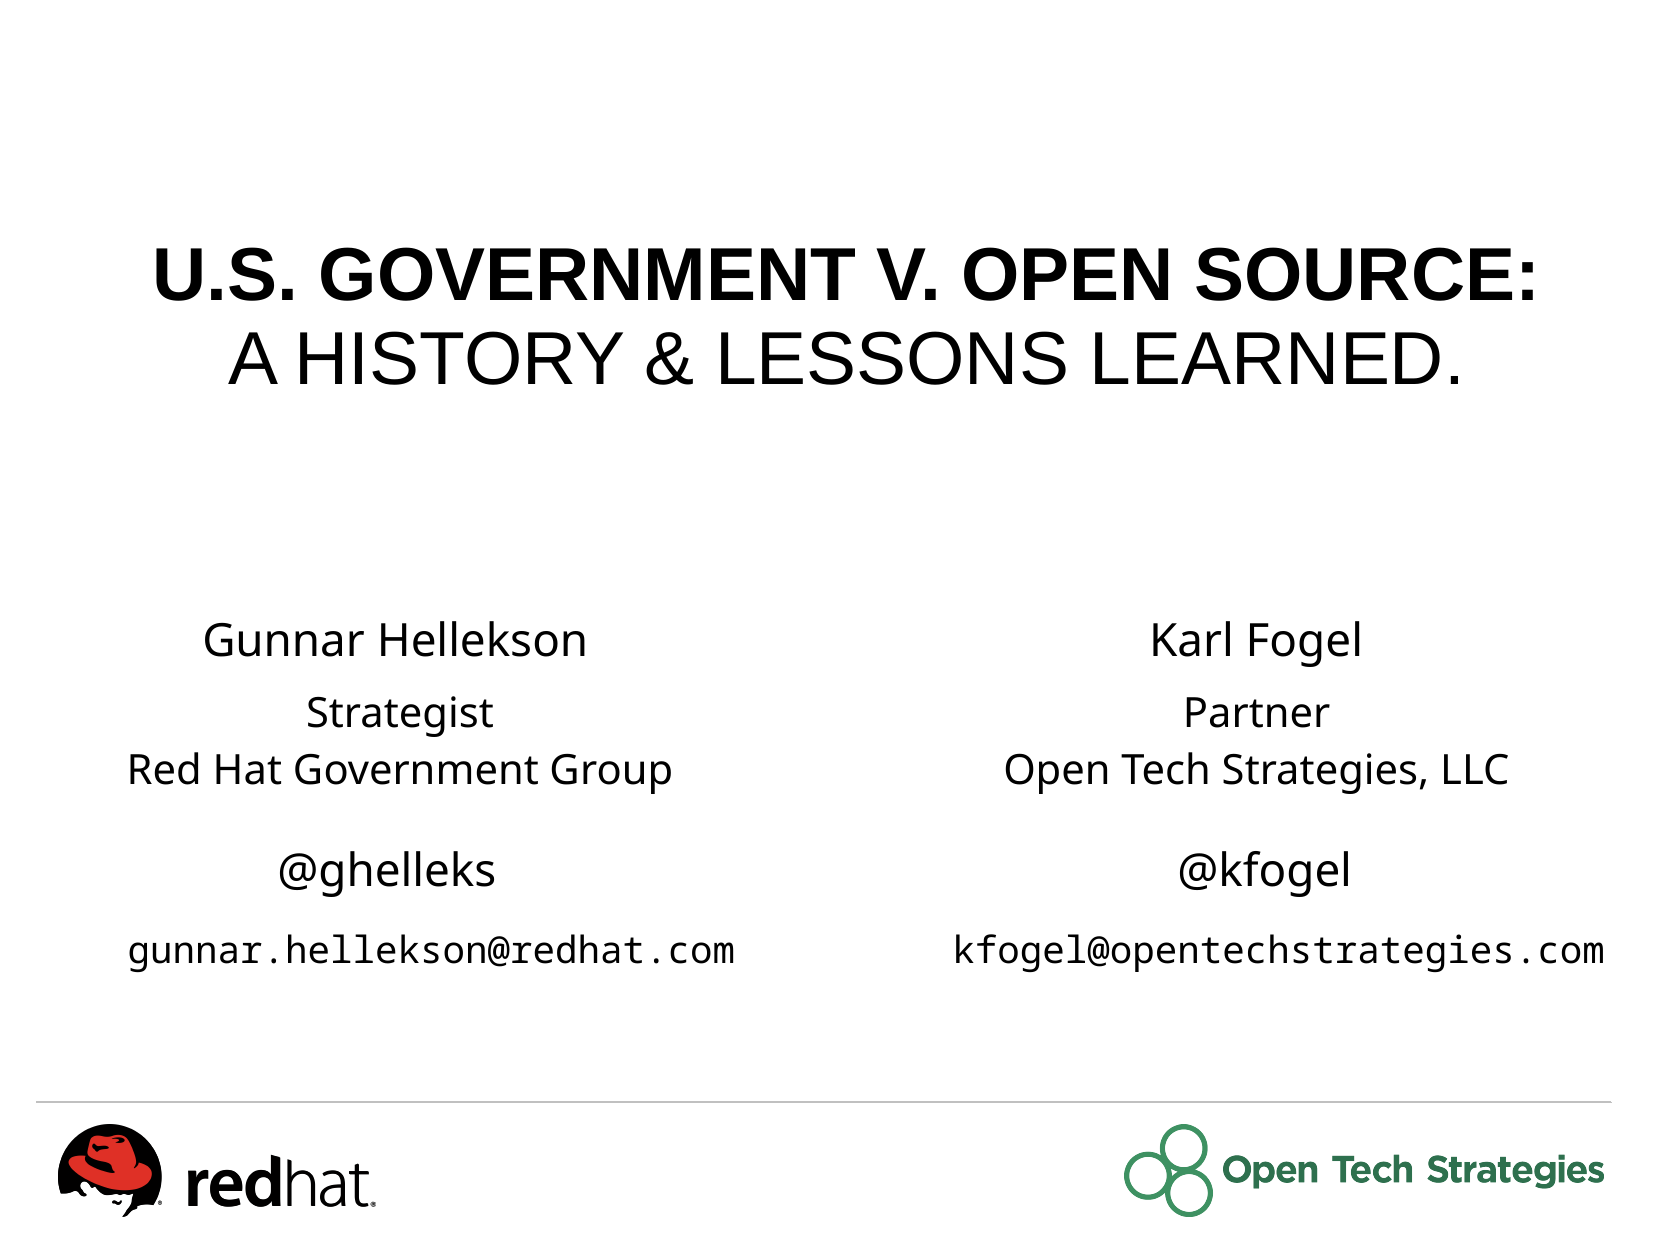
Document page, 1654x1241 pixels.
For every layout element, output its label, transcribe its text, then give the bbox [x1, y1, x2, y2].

text_box @kfogel [1162, 829, 1360, 901]
text_box Gunnar Hellekson [187, 600, 627, 671]
text_box gunnar.hellekson@redhat.com [112, 916, 751, 976]
text_box Strategist Red Hat Government Group [111, 675, 713, 791]
text_box @ghelleks [262, 829, 512, 901]
text_box kfogel@opentechstrategies.com [937, 916, 1620, 982]
picture [58, 1124, 376, 1217]
text_box U.S. GOVERNMENT V. OPEN SOURCE: A HISTORY & LESSONS LEARNED. [137, 225, 1557, 427]
picture [1124, 1124, 1604, 1217]
text_box Partner Open Tech Strategies, LLC [988, 675, 1557, 791]
text_box Karl Fogel [1134, 600, 1388, 675]
